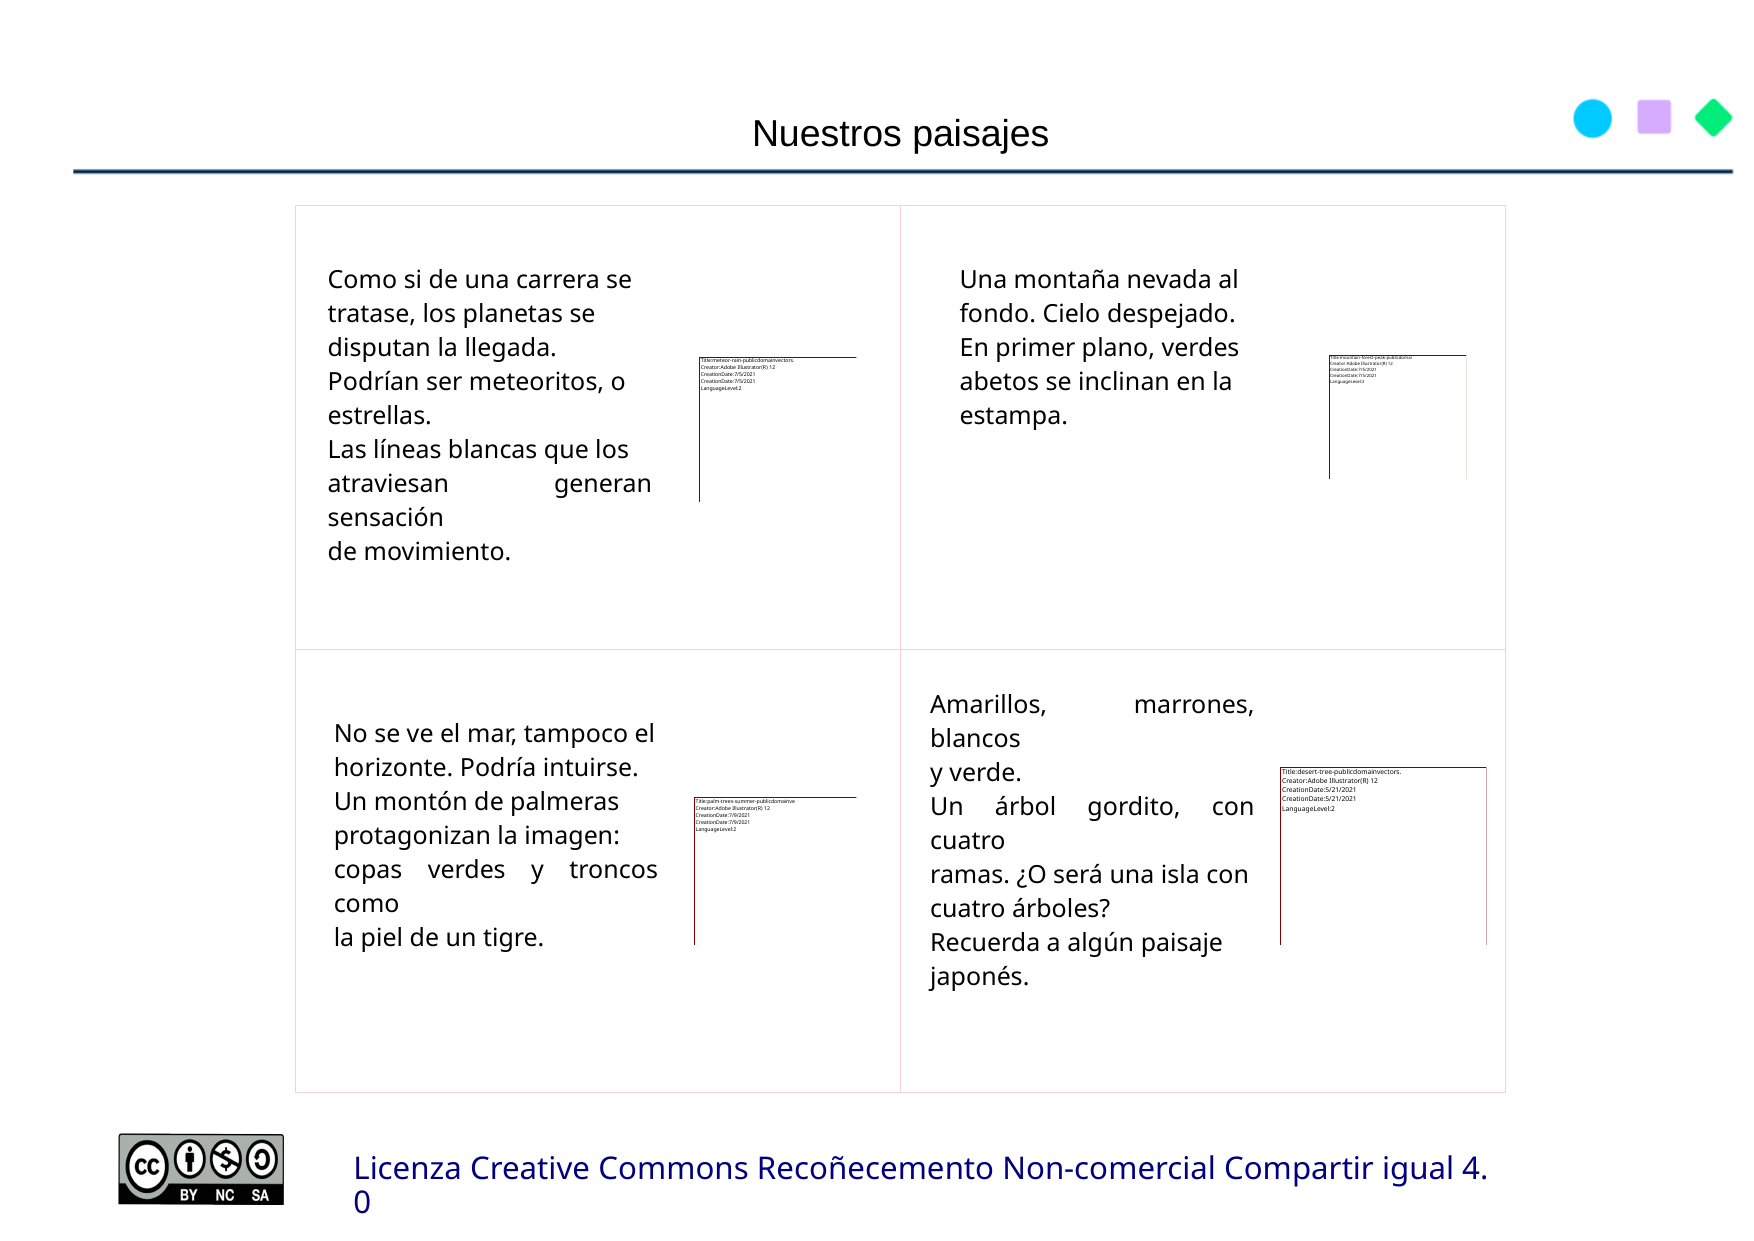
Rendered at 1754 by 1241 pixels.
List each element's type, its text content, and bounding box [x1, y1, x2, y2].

picture [118, 1133, 284, 1205]
text_box Licenza Creative Commons Recoñecemento Non-comercial Compartir igual 4.0 [338, 1119, 1506, 1217]
picture [59, 70, 1743, 197]
picture [1280, 767, 1489, 945]
picture [1328, 354, 1468, 479]
picture [698, 356, 857, 502]
table_cell [901, 650, 1505, 1092]
table_header [296, 206, 900, 649]
text_box Como si de una carrera se tratase, los planetas se disputan la llegada. Podrían ser meteoritos, o estrellas. Las líneas blancas que los atraviesan generan sensación de movimiento. [312, 253, 668, 609]
table_header [901, 206, 1505, 649]
text_box No se ve el mar, tampoco el horizonte. Podría intuirse. Un montón de palmeras protagonizan la imagen: copas verdes y troncos como la piel de un tigre. [318, 708, 674, 1063]
text_box Una montaña nevada al fondo. Cielo despejado. En primer plano, verdes abetos se inclinan en la estampa. [944, 253, 1300, 609]
table_cell [296, 650, 900, 1092]
picture [693, 797, 857, 945]
text_box Amarillos, marrones, blancos y verde. Un árbol gordito, con cuatro ramas. ¿O será una isla con cuatro árboles? Recuerda a algún paisaje japonés. [915, 679, 1270, 1034]
